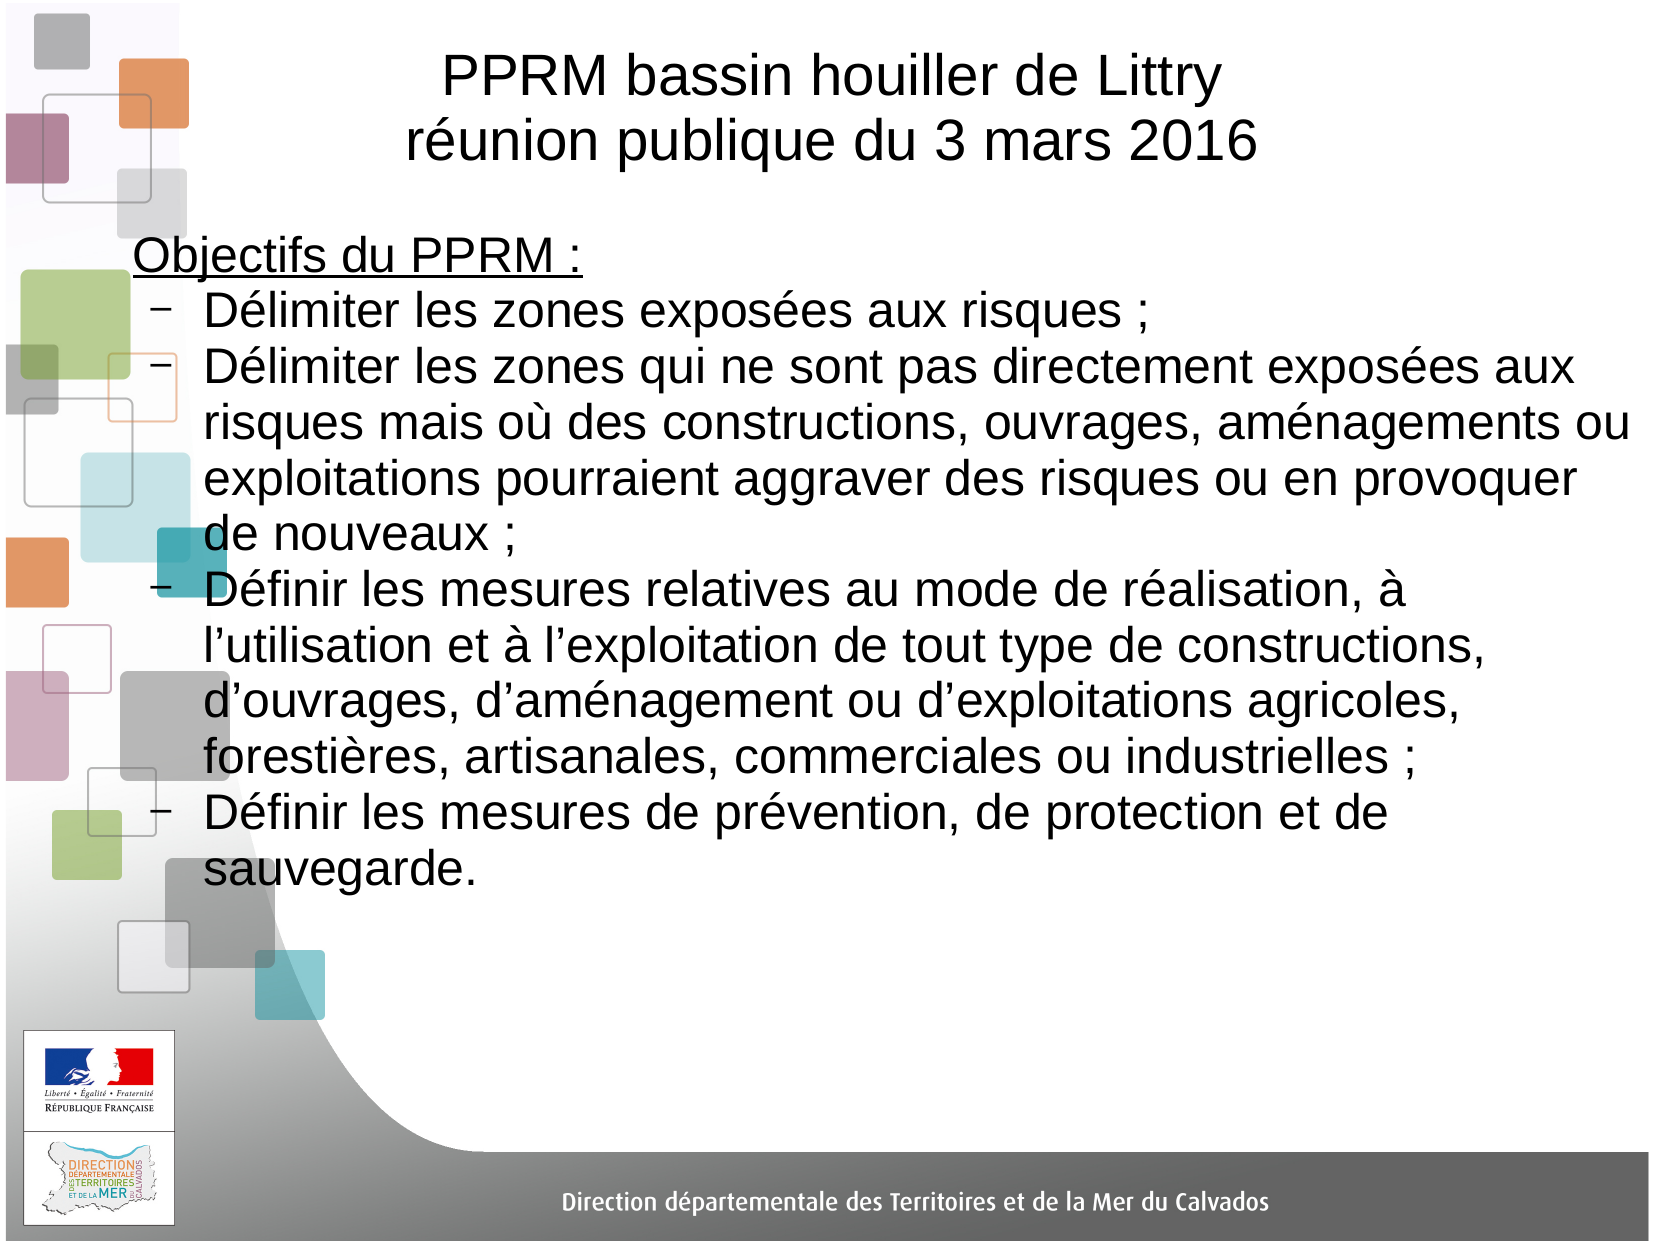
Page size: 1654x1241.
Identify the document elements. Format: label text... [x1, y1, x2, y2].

text_box Objectifs du PPRM : Délimiter les zones exposées aux risques ; Délimiter les zones qui ne sont pas directement exposées aux risques mais où des constructions, ouvrages, aménagements ou exploitations pourraient aggraver des risques ou en provoquer de nouveaux ; Définir les mesures relatives au mode de réalisation, à l’utilisation et à l’exploitation de tout type de constructions, d’ouvrages, d’aménagement ou d’exploitations agricoles, forestières, artisanales, commerciales ou industrielles ; Définir les mesures de prévention, de protection et de sauvegarde. [47, 219, 1654, 981]
title PPRM bassin houiller de Littry réunion publique du 3 mars 2016 [35, 43, 1630, 173]
picture [5, 3, 1654, 1241]
